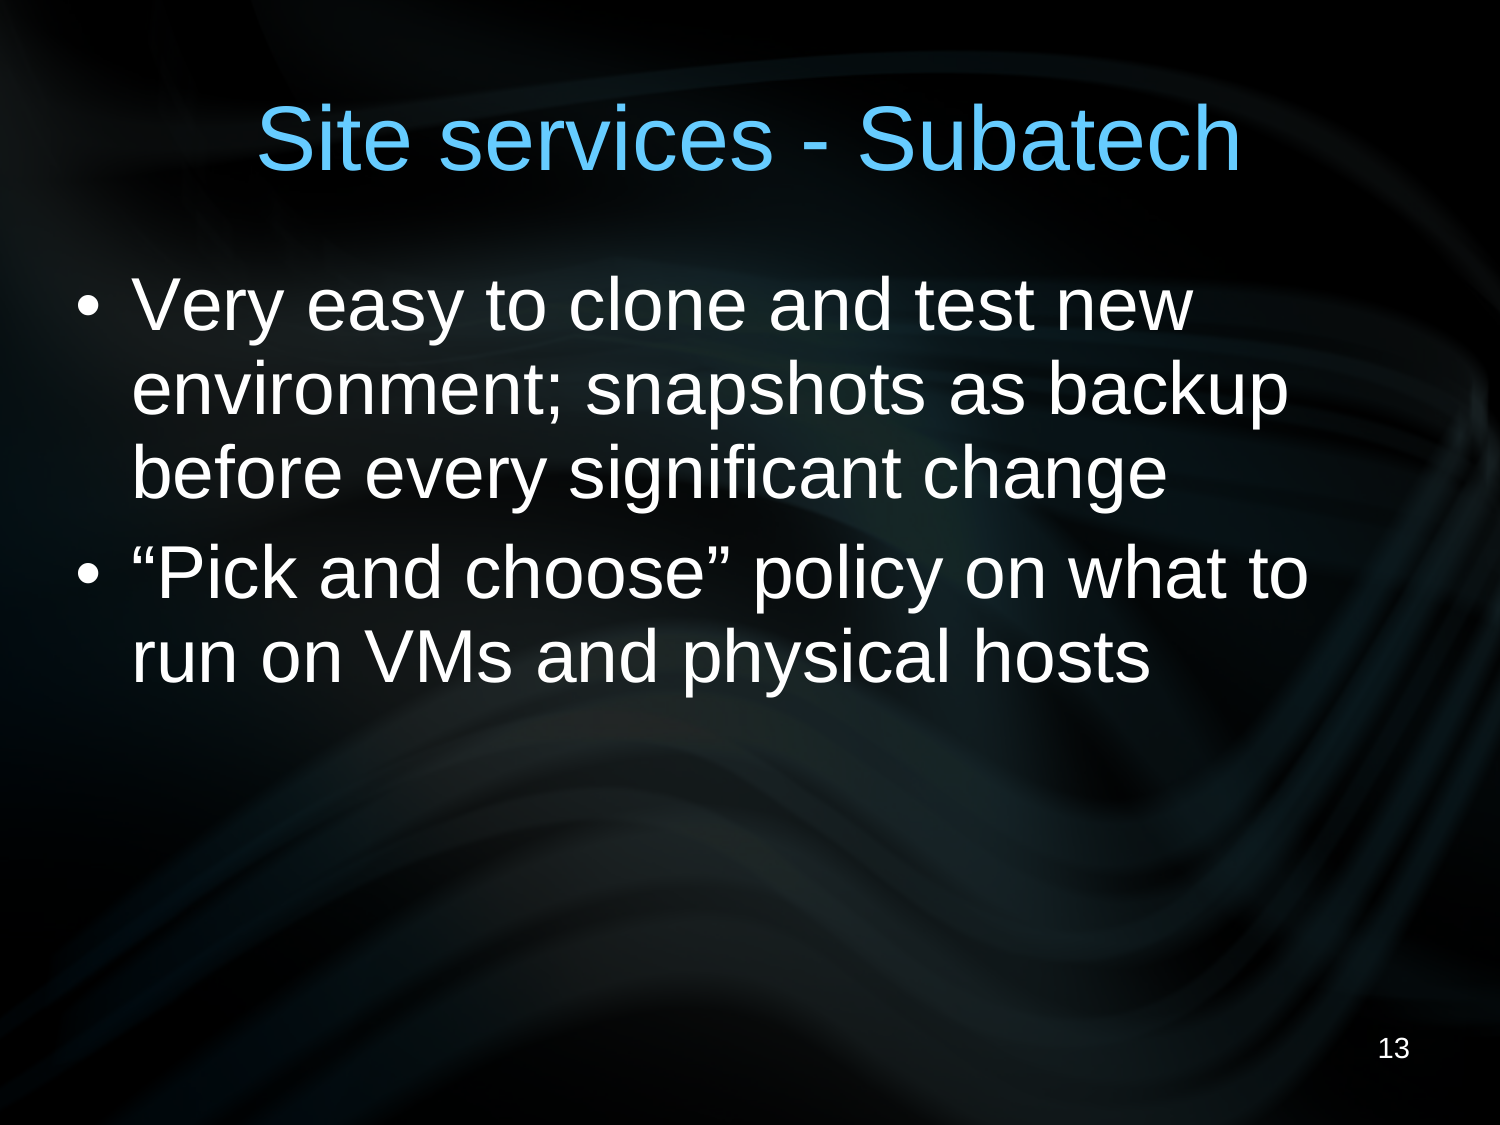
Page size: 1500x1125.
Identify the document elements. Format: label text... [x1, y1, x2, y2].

list Very easy to clone and test new environment; snapshots as backup before every significant change “Pick and choose” policy on what to run on VMs and physical hosts [75, 262, 1426, 991]
title Site services - Subatech [75, 52, 1426, 226]
